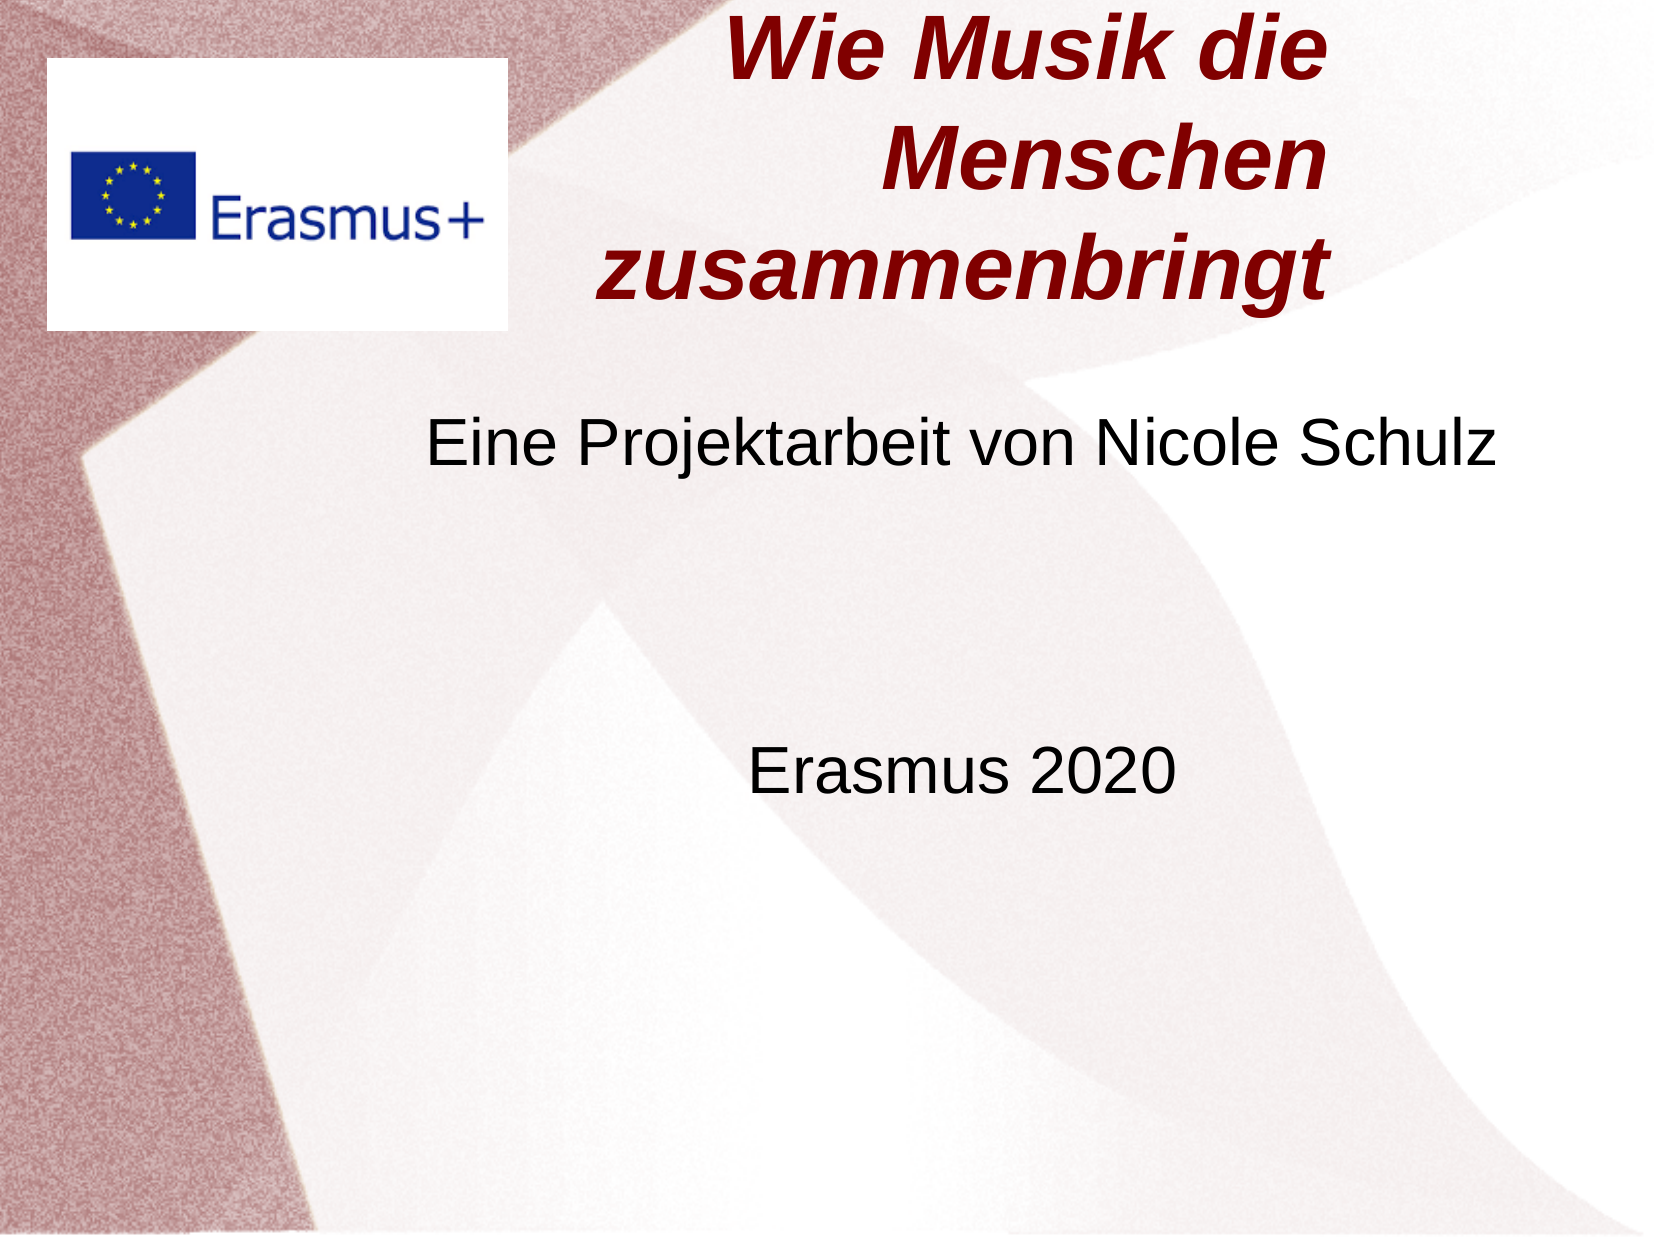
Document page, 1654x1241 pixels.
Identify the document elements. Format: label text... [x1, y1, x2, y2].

title Wie Musik die Menschen zusammenbringt [596, 0, 1607, 307]
picture [47, 59, 508, 331]
subtitle Eine Projektarbeit von Nicole Schulz Erasmus 2020 [324, 290, 1601, 916]
